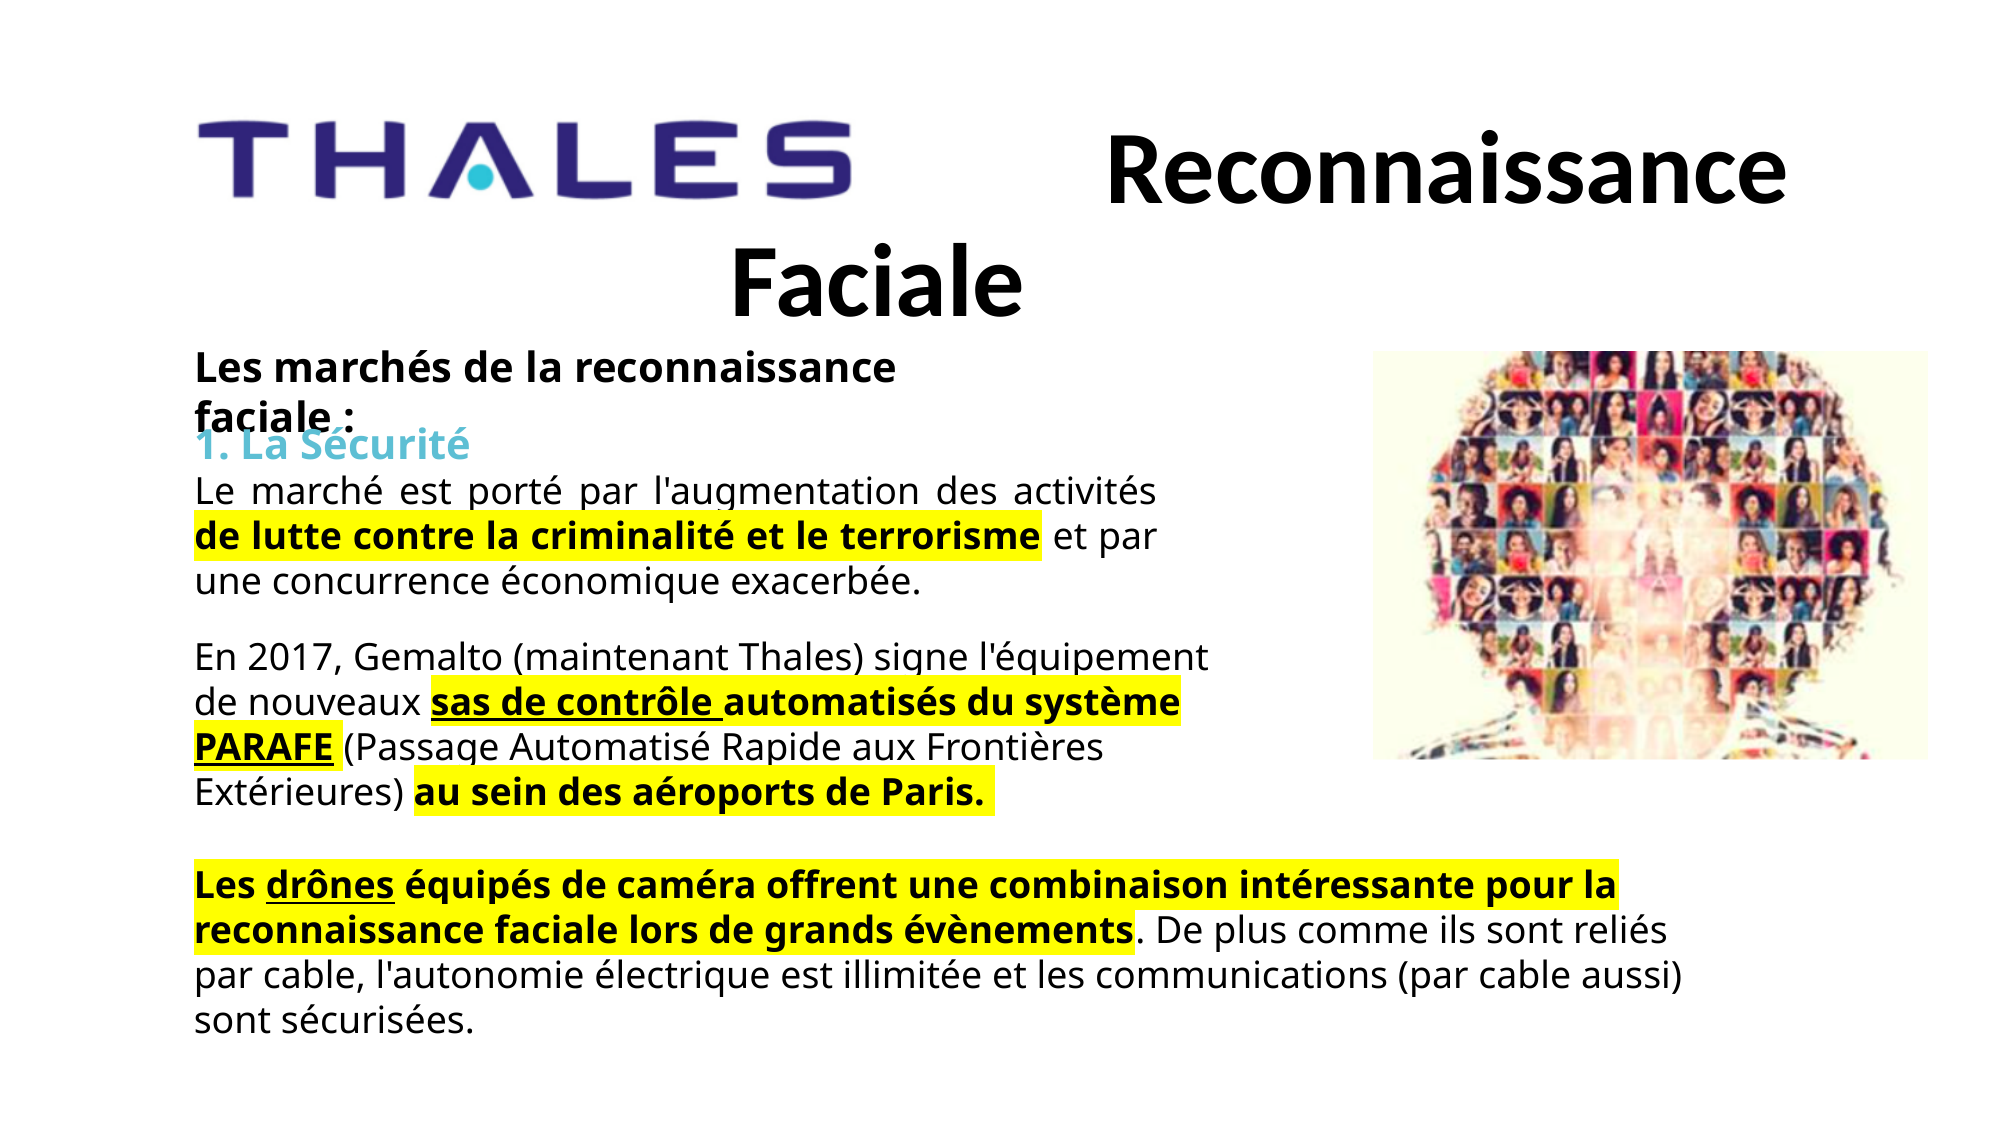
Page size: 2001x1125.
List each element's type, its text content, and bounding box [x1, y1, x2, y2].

picture [179, 105, 872, 216]
title Reconnaissance Faciale [715, 106, 1940, 324]
picture [1373, 351, 1928, 762]
text_box Les drônes équipés de caméra offrent une combinaison intéressante pour la reconnaissance faciale lors de grands évènements. De plus comme ils sont reliés par cable, l'autonomie électrique est illimitée et les communications (par cable aussi) sont sécurisées. [179, 854, 1715, 1049]
text_box 1. La Sécurité Le marché est porté par l'augmentation des activités de lutte contre la criminalité et le terrorisme et par une concurrence économique exacerbée. [179, 410, 1179, 625]
text_box En 2017, Gemalto (maintenant Thales) signe l'équipement de nouveaux sas de contrôle automatisés du système PARAFE (Passage Automatisé Rapide aux Frontières Extérieures) au sein des aéroports de Paris. [179, 625, 1253, 821]
text_box Les marchés de la reconnaissance faciale : ​​​ [179, 333, 966, 410]
